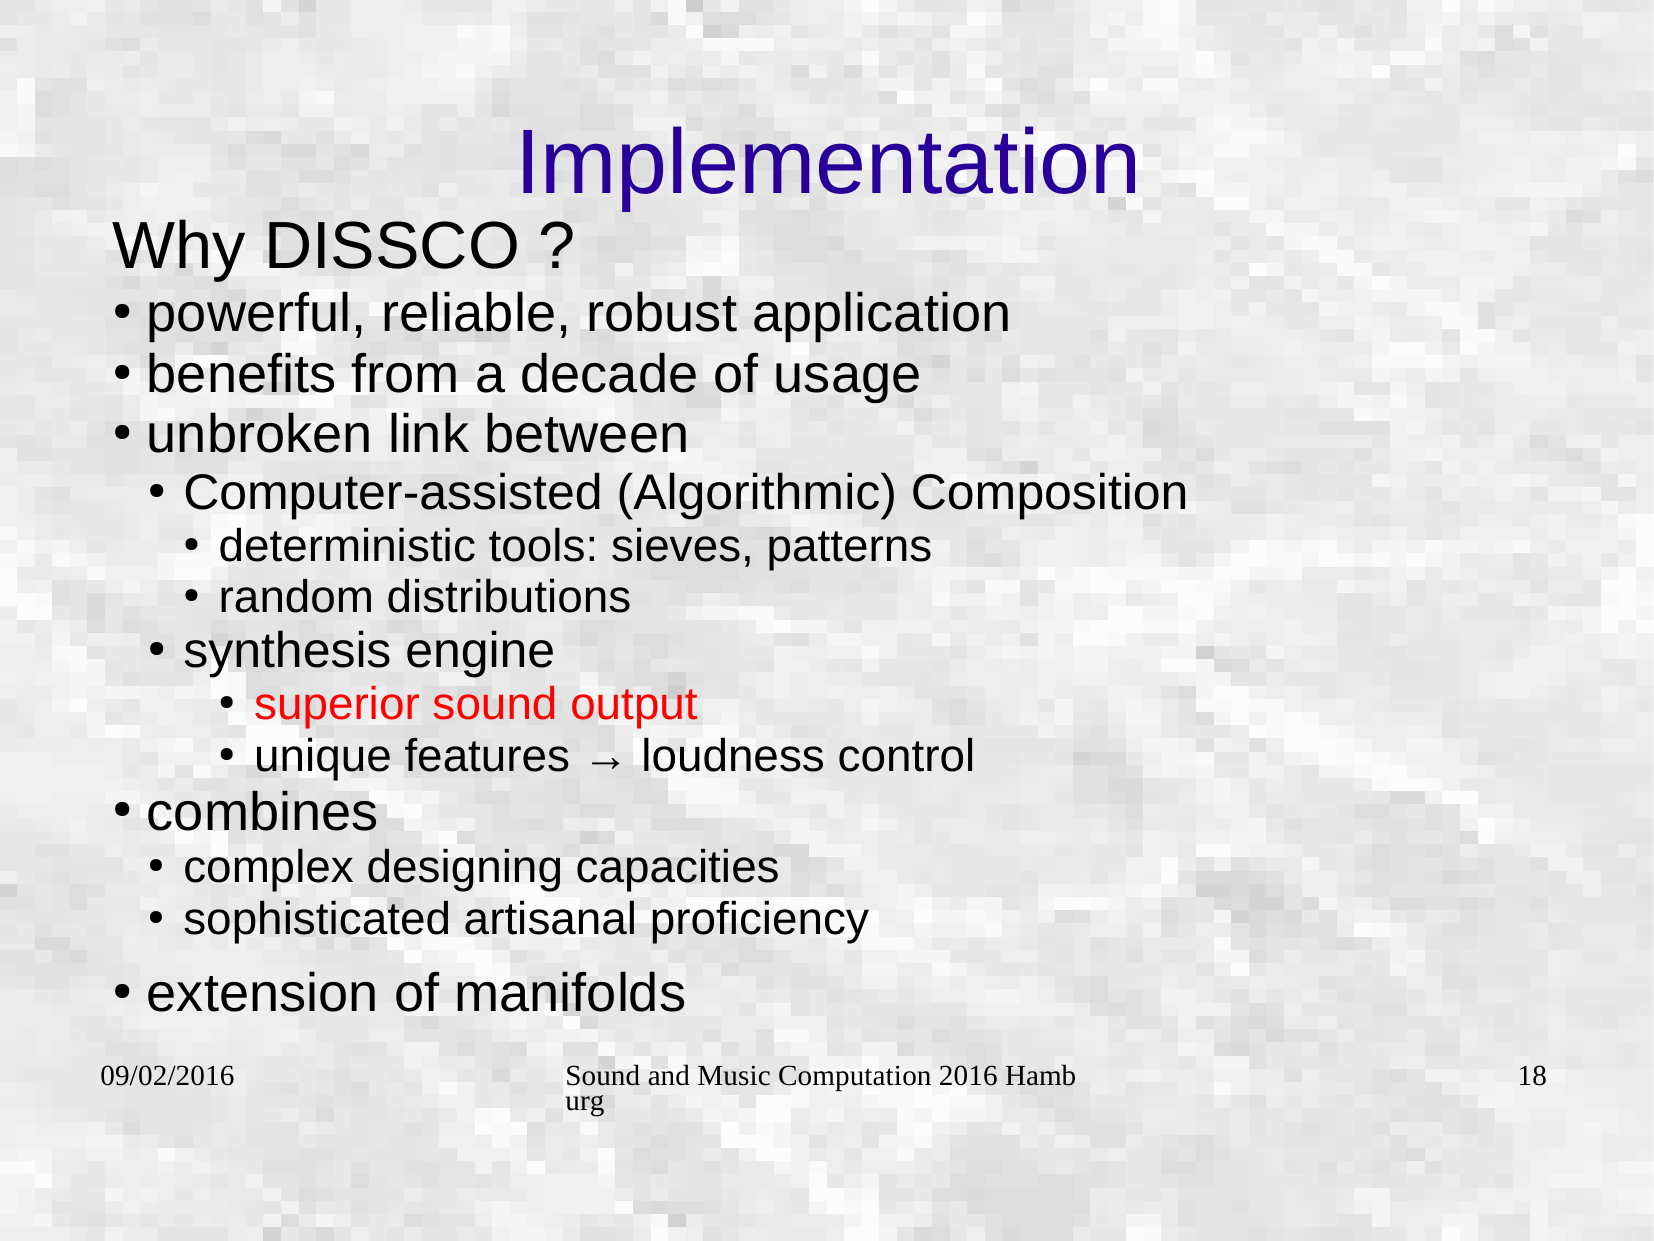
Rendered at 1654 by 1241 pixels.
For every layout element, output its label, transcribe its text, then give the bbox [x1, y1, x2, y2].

subtitle Why DISSCO ? powerful, reliable, robust application benefits from a decade of usage unbroken link between Computer-assisted (Algorithmic) Composition deterministic tools: sieves, patterns random distributions synthesis engine superior sound output unique features → loudness control combines complex designing capacities sophisticated artisanal proficiency extension of manifolds [112, 187, 1501, 1241]
picture [0, 0, 1654, 1241]
picture [104, 1067, 111, 1084]
title Implementation [120, 98, 1538, 226]
